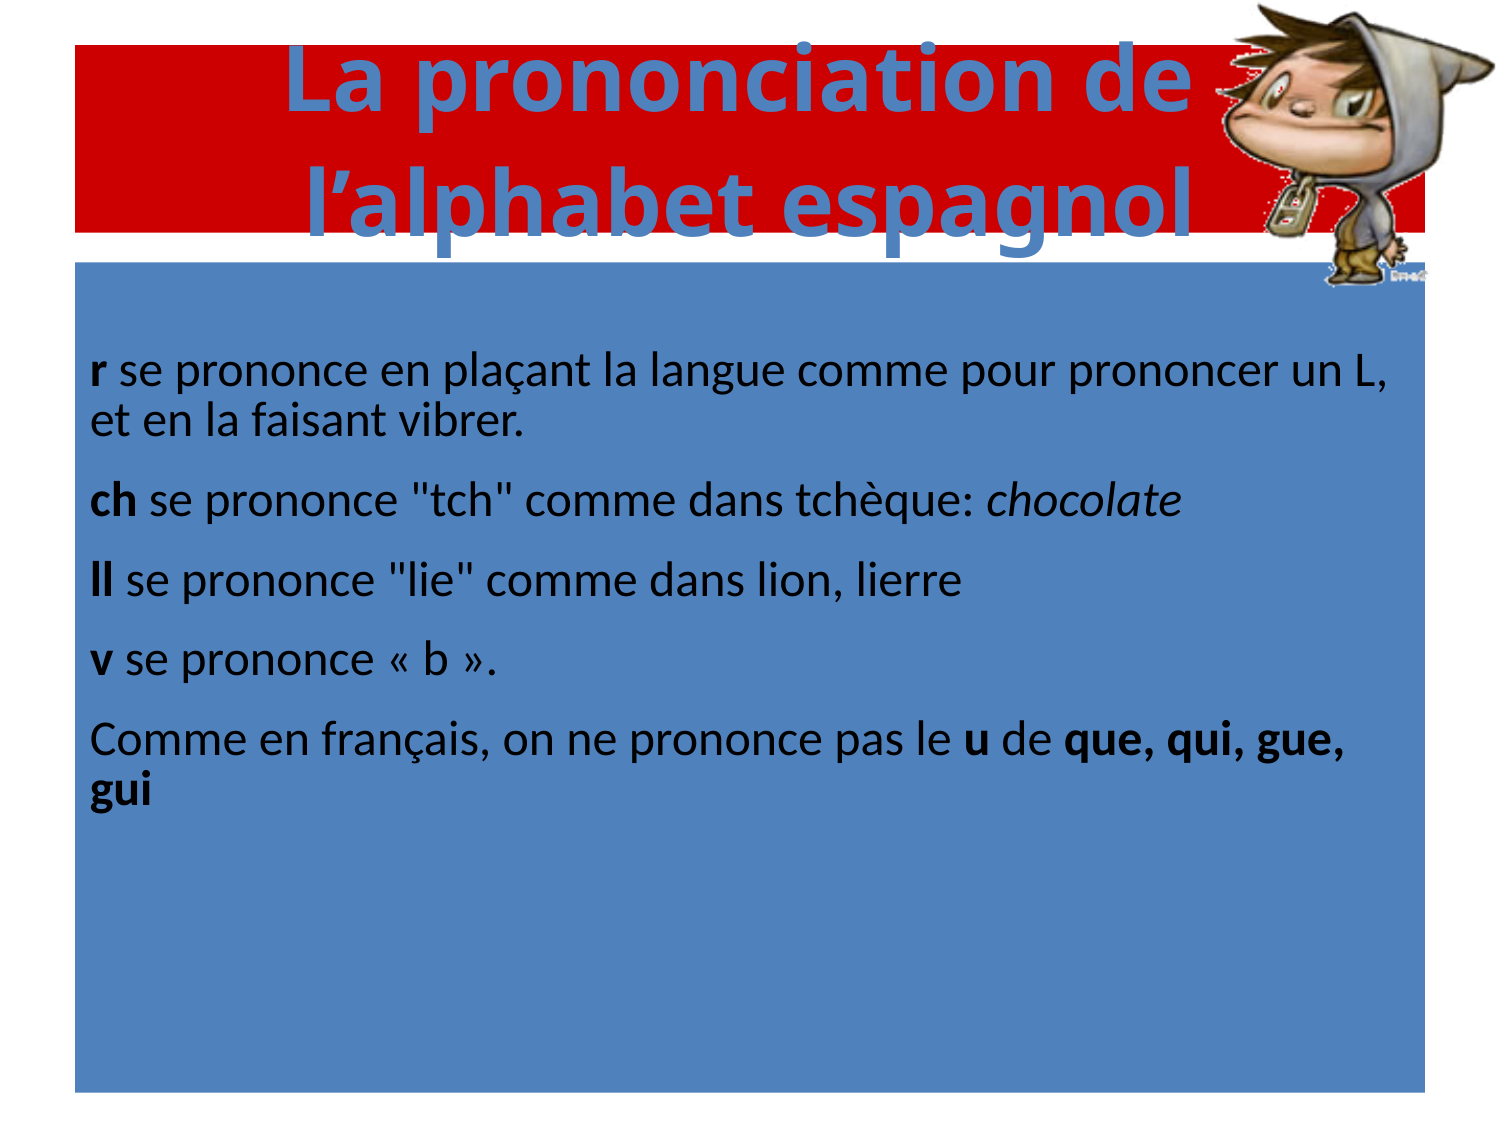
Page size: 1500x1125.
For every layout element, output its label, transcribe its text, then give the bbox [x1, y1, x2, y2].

list r se prononce en plaçant la langue comme pour prononcer un L, et en la faisant vibrer. ch se prononce "tch" comme dans tchèque: chocolate ll se prononce "lie" comme dans lion, lierre v se prononce « b ». Comme en français, on ne prononce pas le u de que, qui, gue, gui [75, 262, 1425, 1093]
title La prononciation de l’alphabet espagnol [75, 45, 1212, 233]
picture [1212, 0, 1500, 292]
